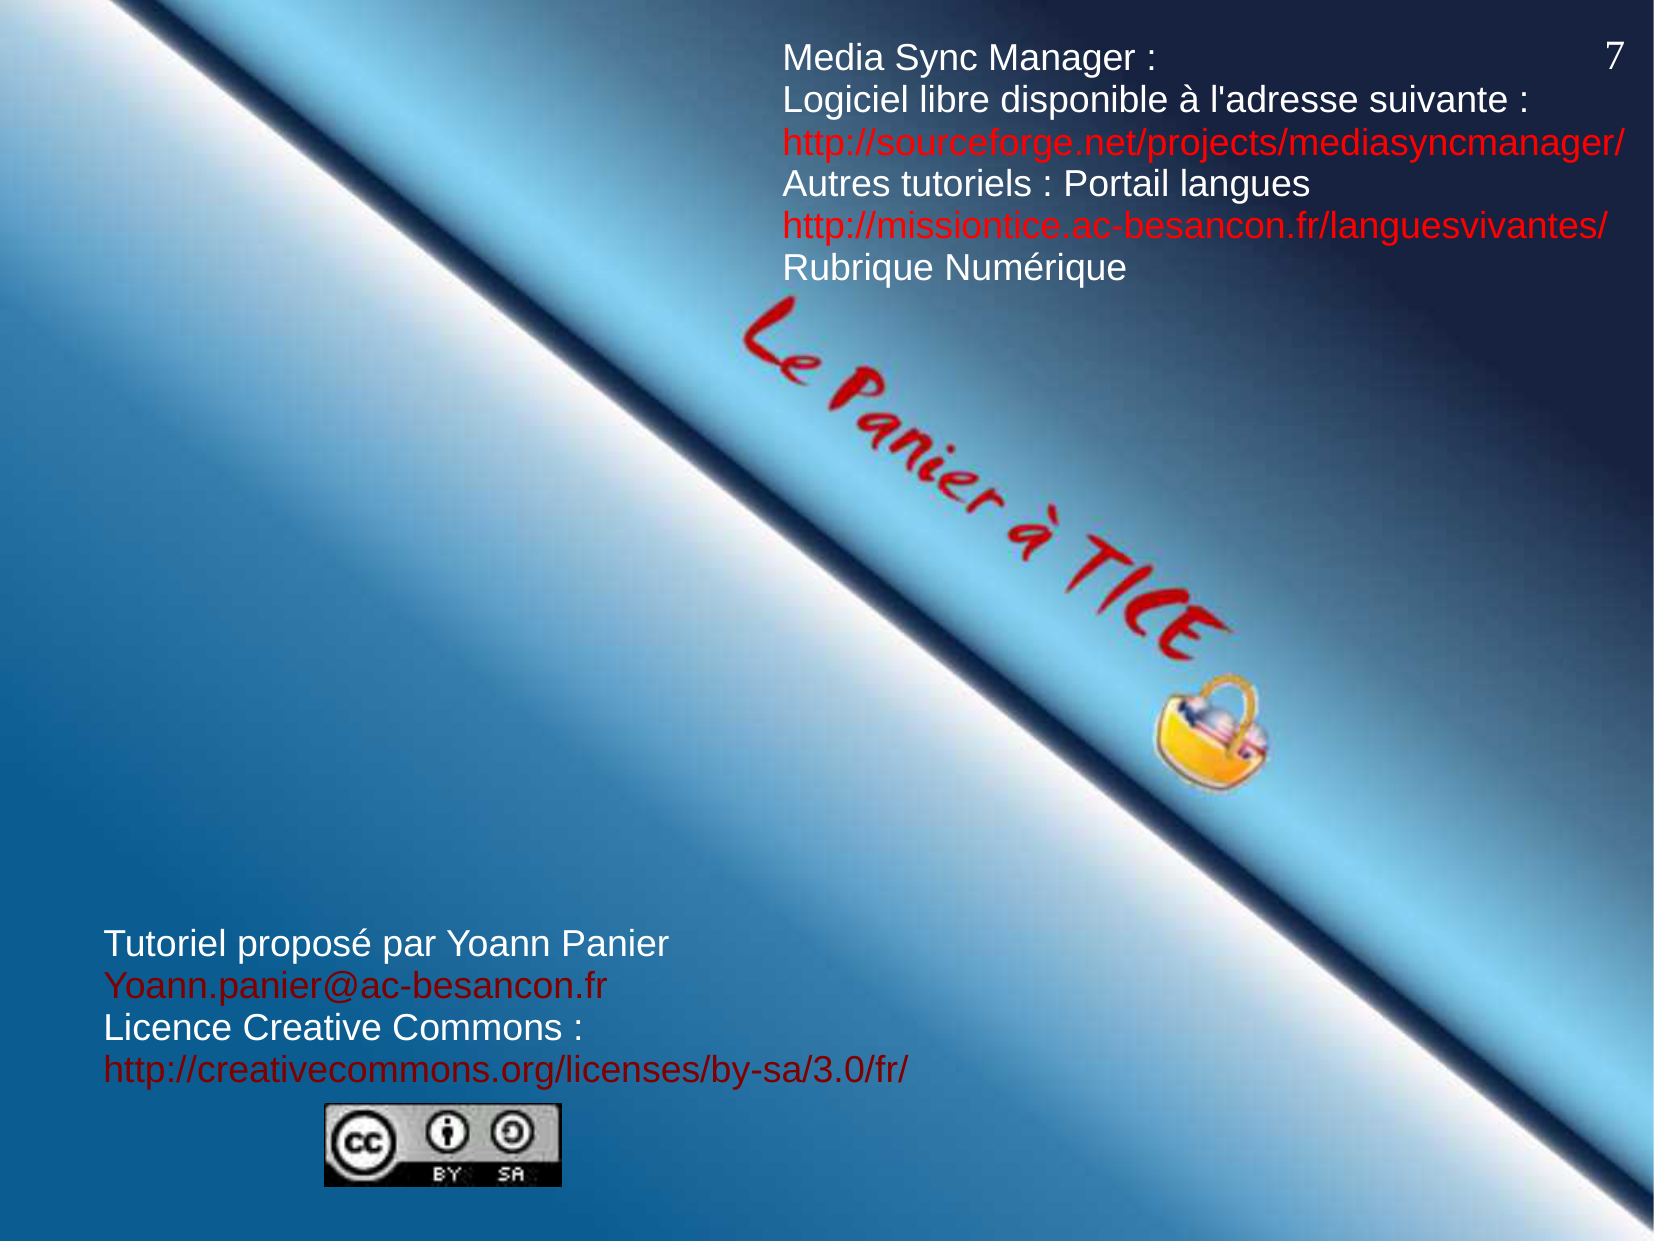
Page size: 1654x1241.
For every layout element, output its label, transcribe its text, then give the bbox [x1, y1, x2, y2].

text_box Tutoriel proposé par Yoann Panier Yoann.panier@ac-besancon.fr Licence Creative Commons : http://creativecommons.org/licenses/by-sa/3.0/fr/ [88, 915, 935, 1099]
text_box Media Sync Manager : Logiciel libre disponible à l'adresse suivante : http://sourceforge.net/projects/mediasyncmanager/ Autres tutoriels : Portail langues http://missiontice.ac-besancon.fr/languesvivantes/ Rubrique Numérique [767, 29, 1654, 297]
picture [0, 0, 1654, 1241]
